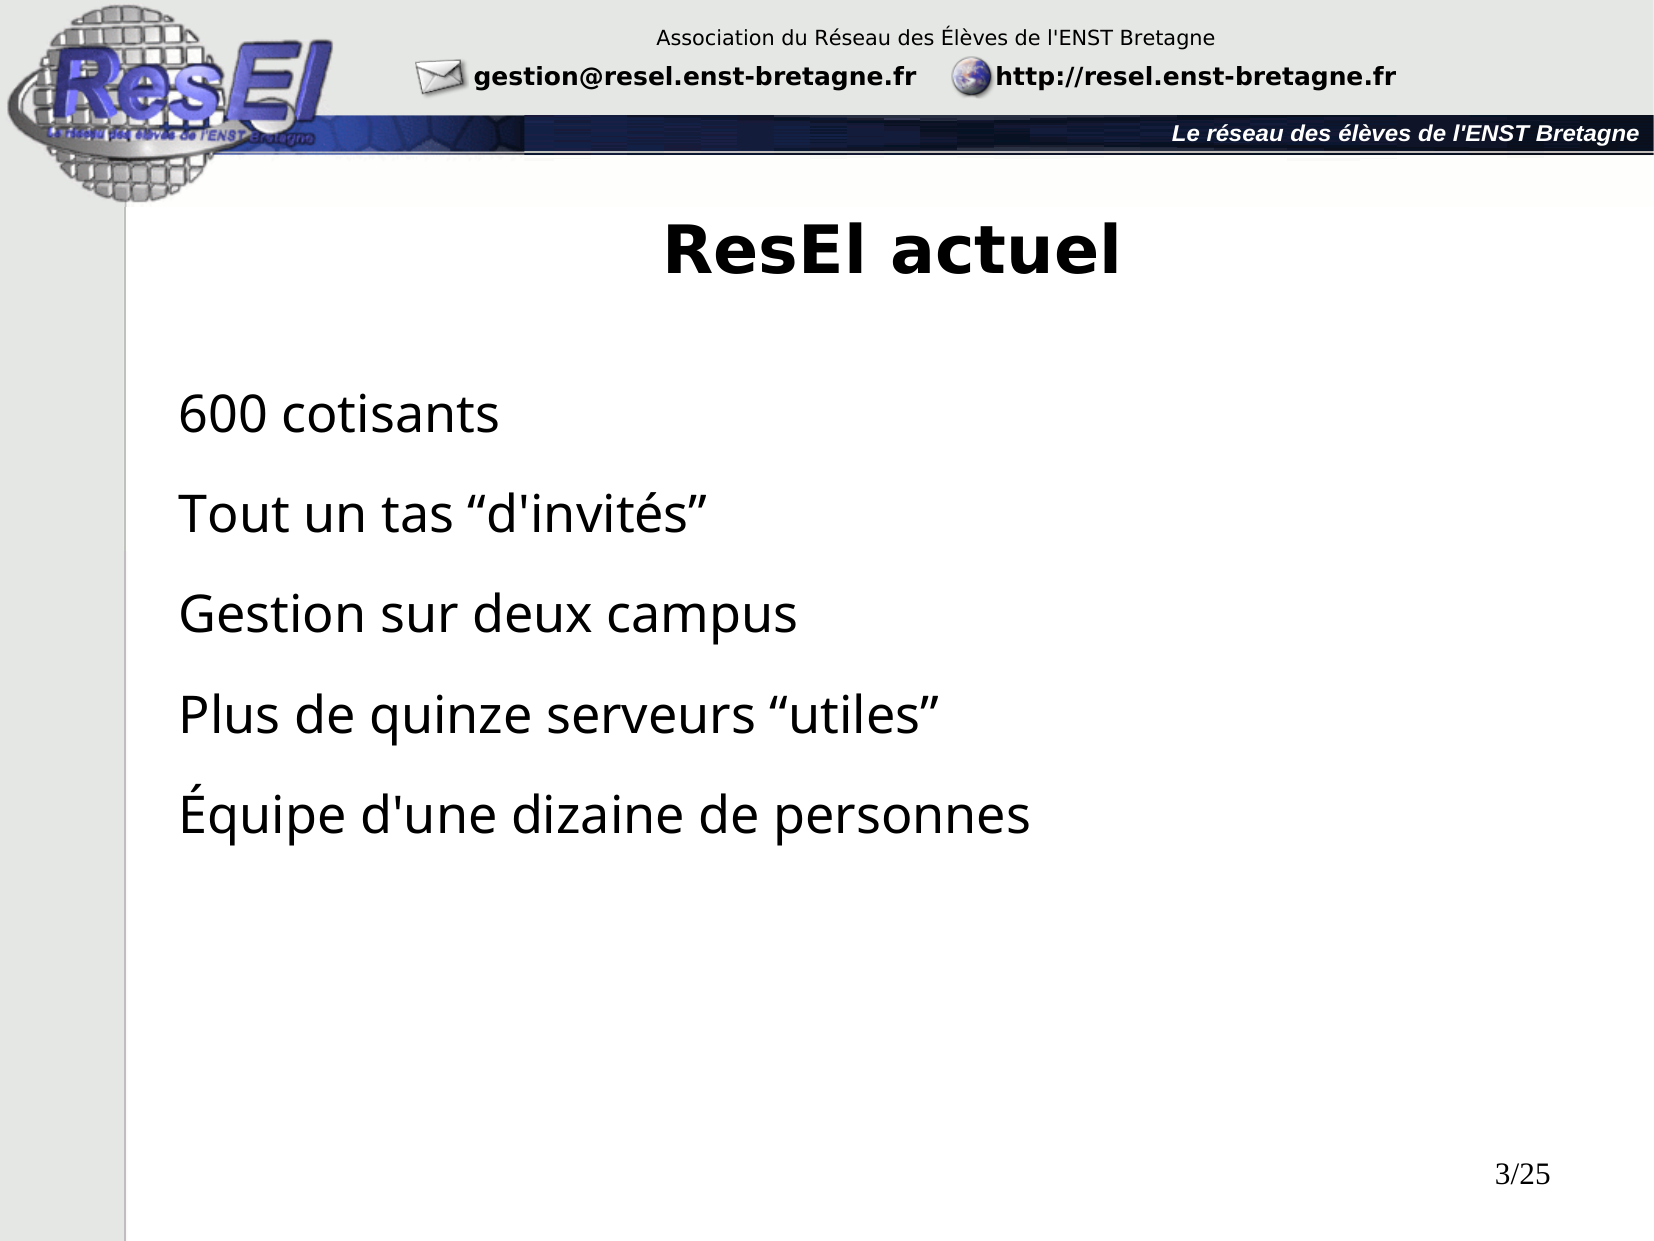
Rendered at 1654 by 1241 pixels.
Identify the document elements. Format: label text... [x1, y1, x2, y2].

list 600 cotisants Tout un tas “d'invités” Gestion sur deux campus Plus de quinze serveurs “utiles” Équipe d'une dizaine de personnes [161, 376, 1619, 1198]
title ResEl actuel [195, 169, 1590, 333]
picture [0, 0, 1654, 1241]
